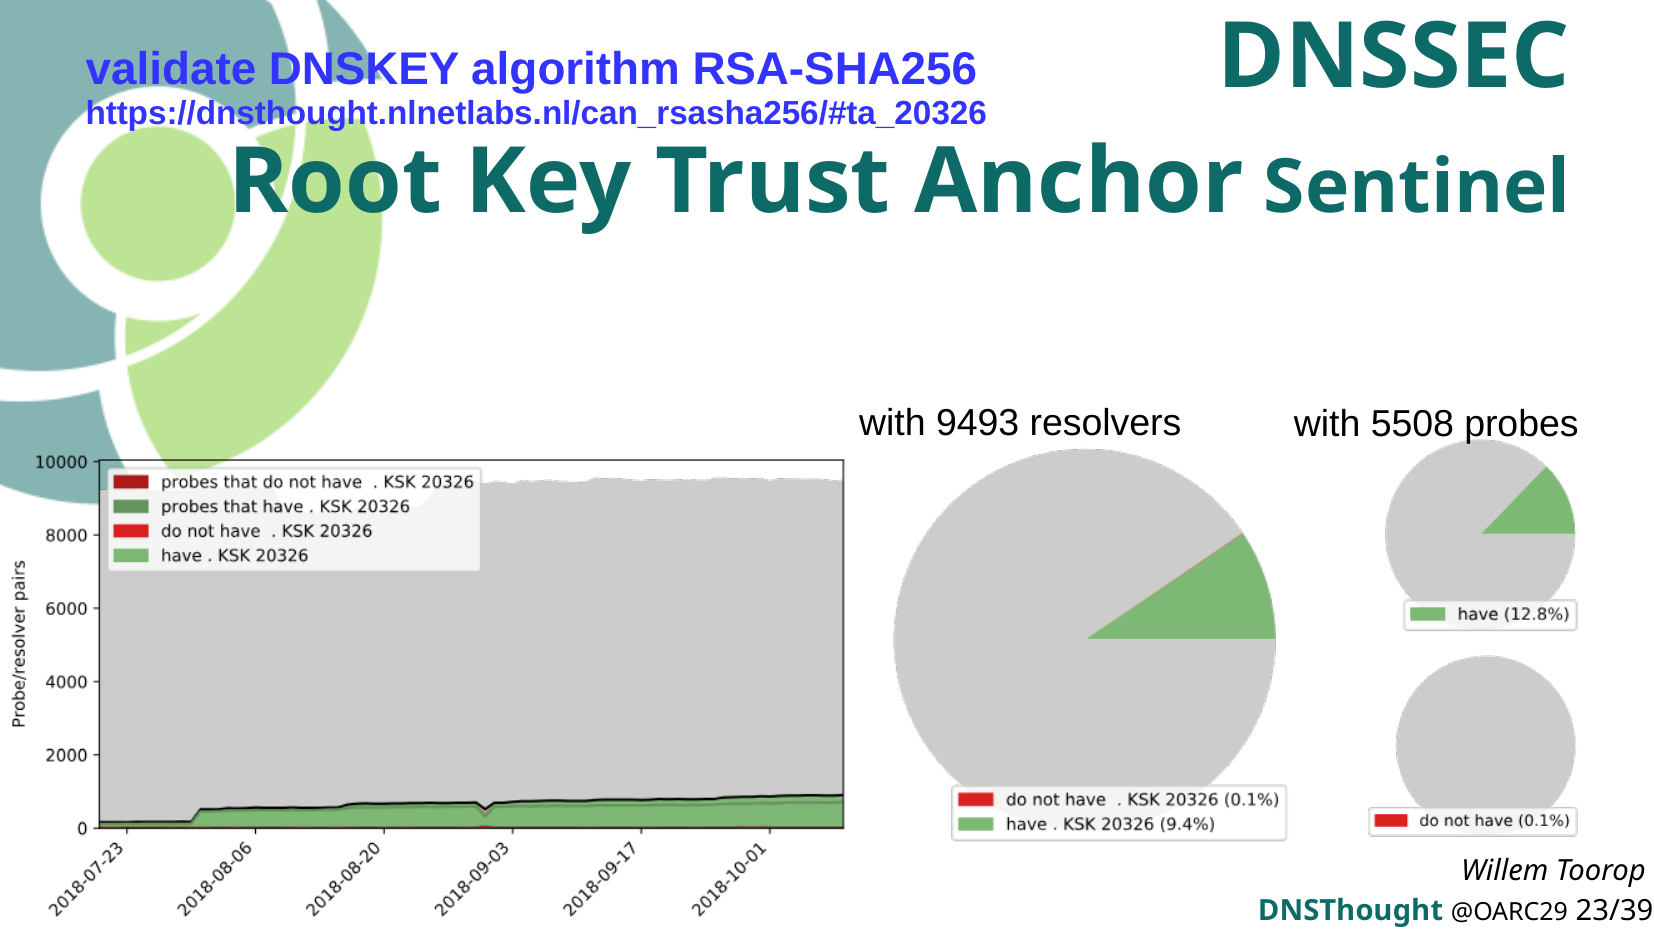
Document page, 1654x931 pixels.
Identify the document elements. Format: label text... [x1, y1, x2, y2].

text_box with 9493 resolvers [844, 394, 1306, 489]
text_box validate DNSKEY algorithm RSA-SHA256 https://dnsthought.nlnetlabs.nl/can_rsasha256/#ta_20326 [70, 35, 1010, 125]
title DNSSEC Root Key Trust Anchor Sentinel [82, 8, 1571, 221]
picture [1358, 490, 1601, 860]
text_box with 5508 probes [1279, 395, 1654, 490]
picture [0, 0, 1312, 931]
